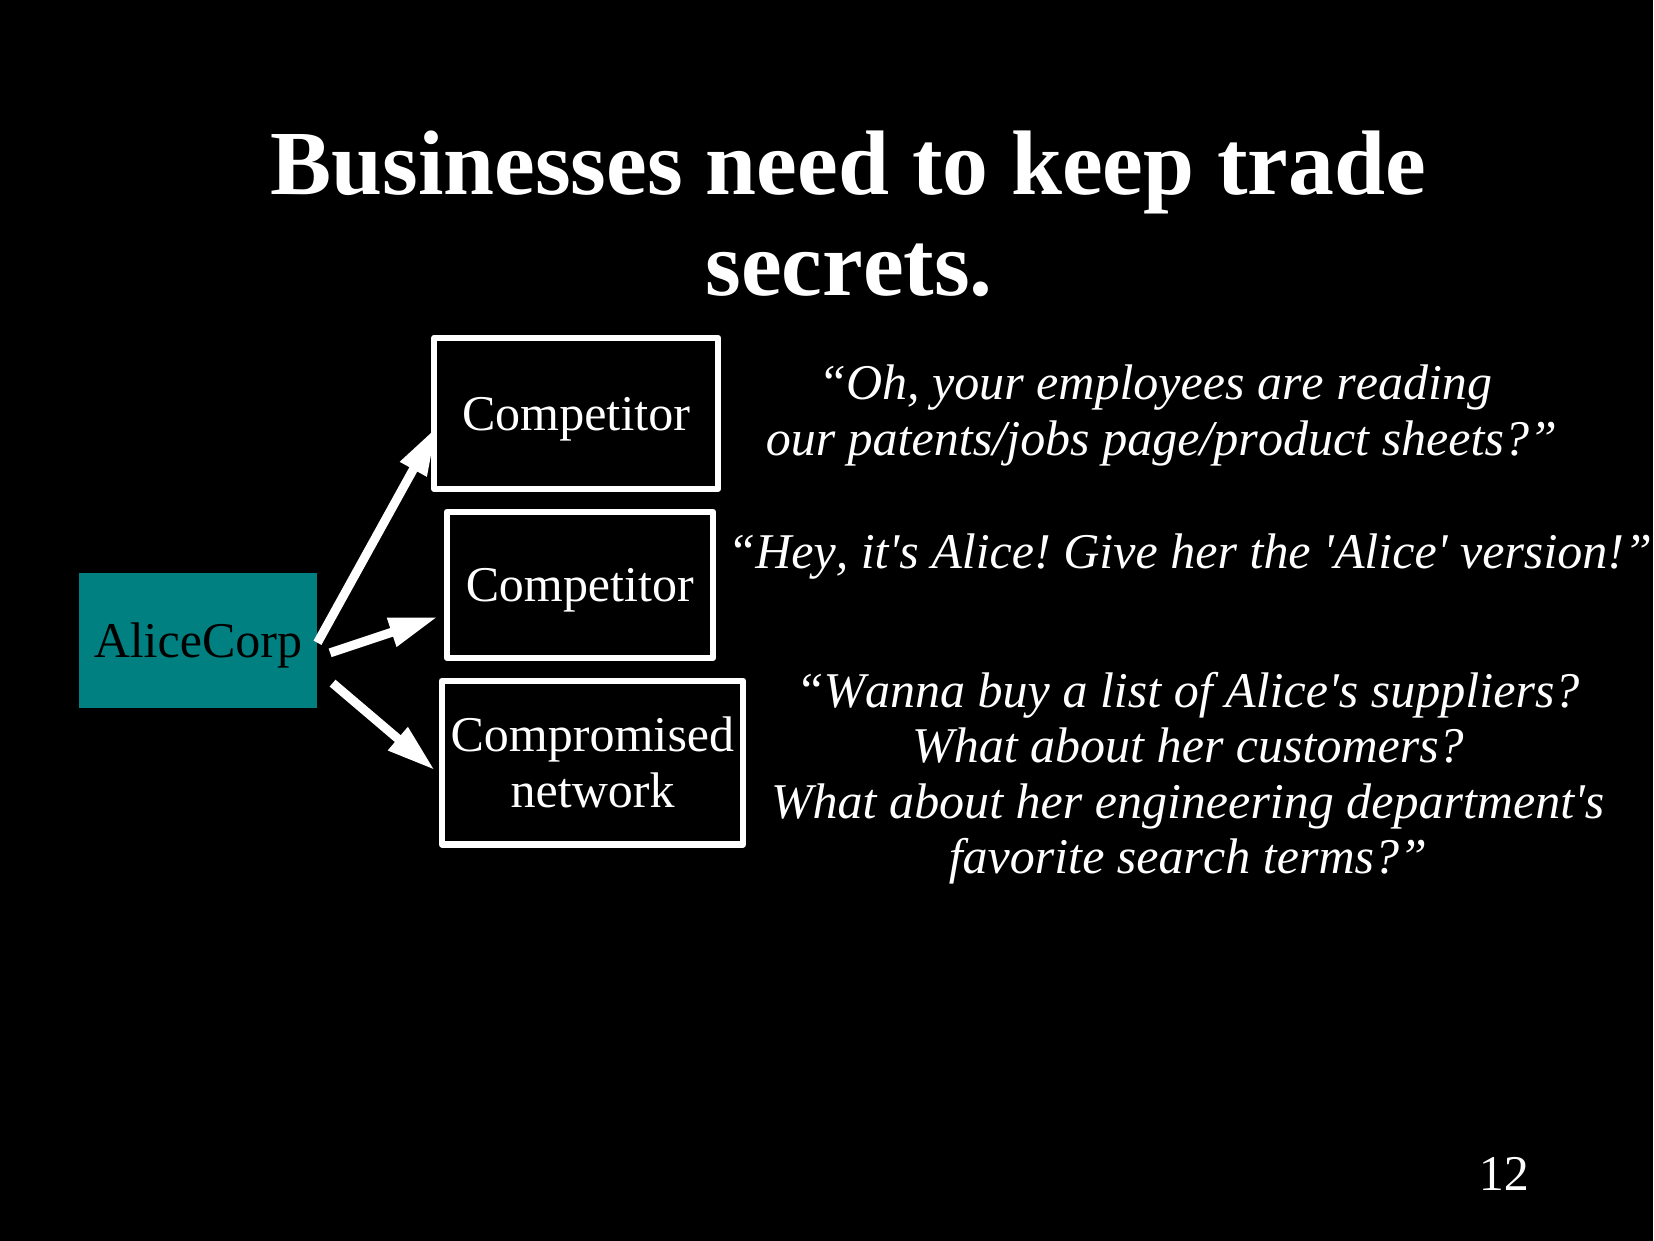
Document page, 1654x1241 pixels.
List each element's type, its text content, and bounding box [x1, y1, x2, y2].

text_box Compromised network [441, 680, 744, 845]
text_box Competitor [434, 337, 719, 490]
title Businesses need to keep trade secrets. [121, 76, 1578, 352]
text_box Competitor [446, 511, 714, 658]
text_box “Oh, your employees are reading our patents/jobs page/product sheets?” [753, 355, 1560, 482]
text_box “Wanna buy a list of Alice's suppliers? What about her customers? What about her engineering department's favorite search terms?” [770, 662, 1606, 903]
text_box AliceCorp [78, 572, 318, 709]
text_box “Hey, it's Alice! Give her the 'Alice' version!” [727, 524, 1653, 585]
